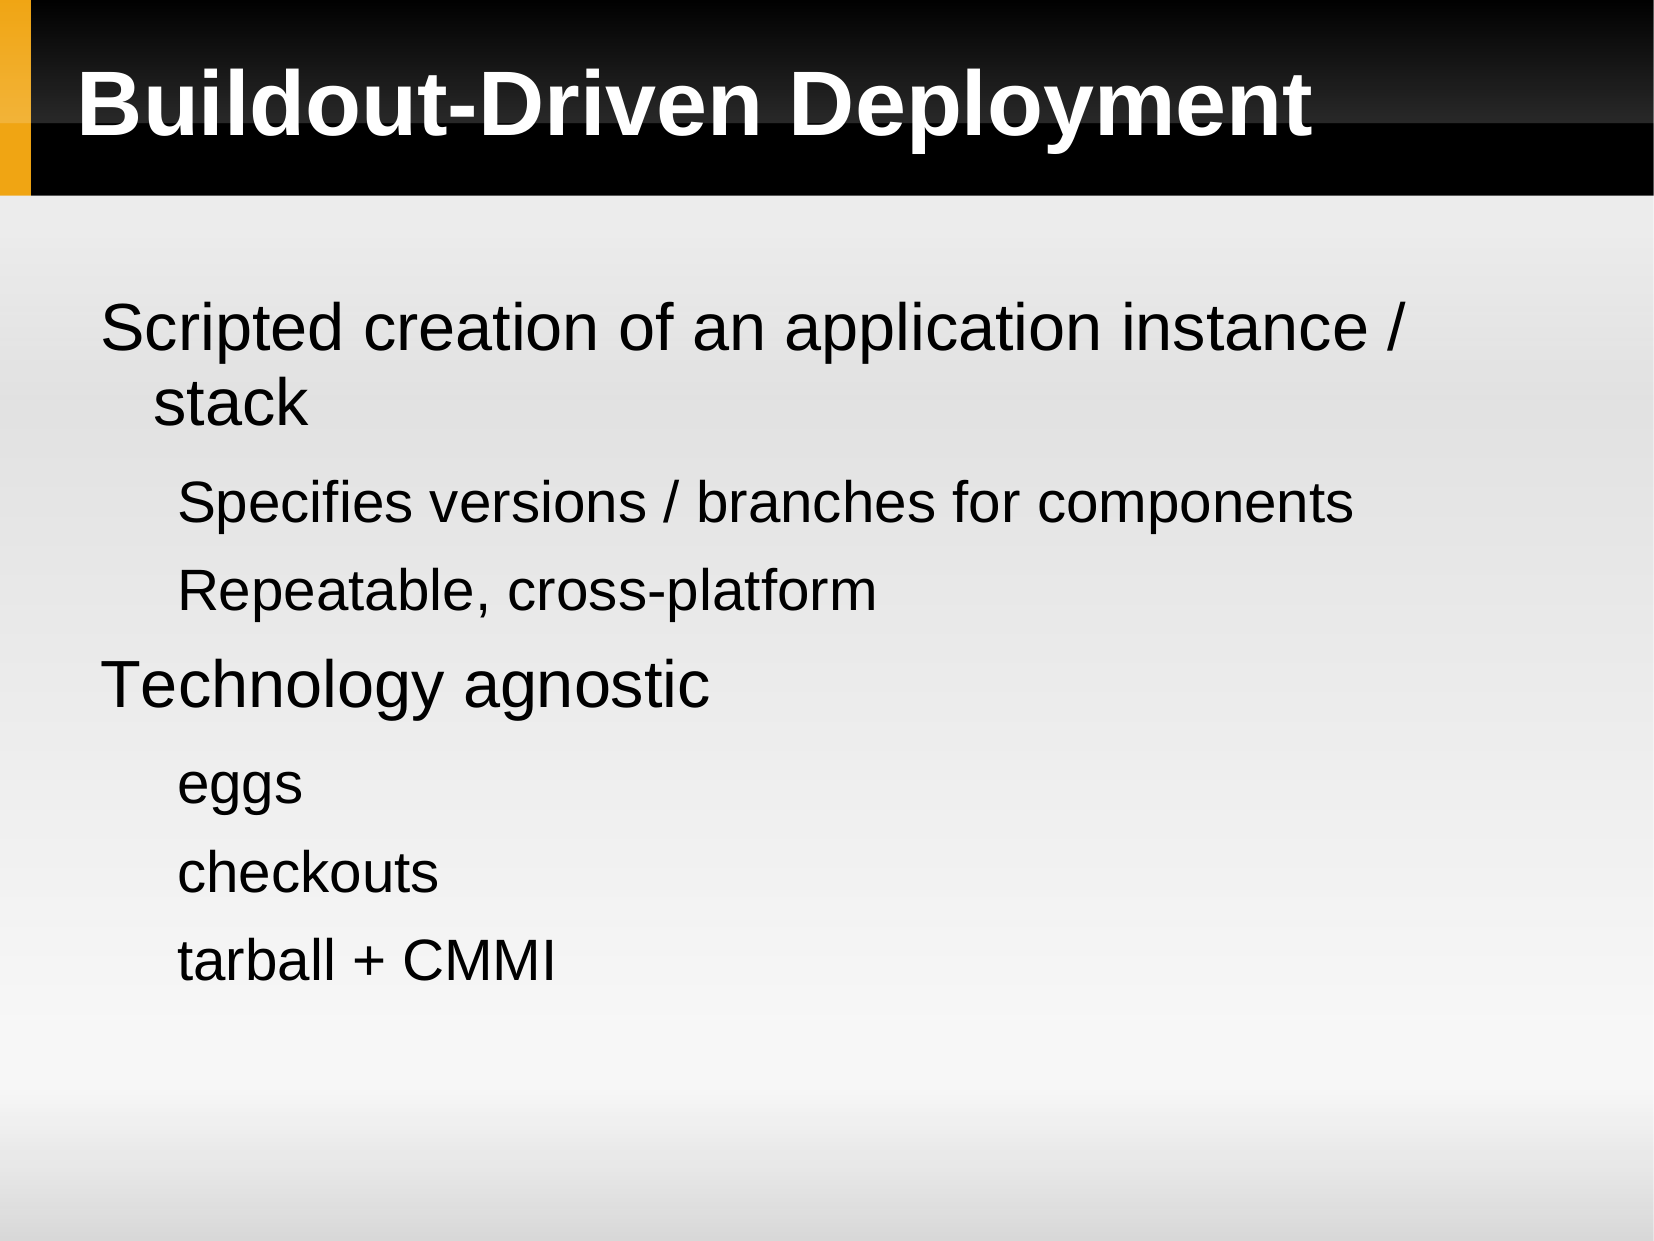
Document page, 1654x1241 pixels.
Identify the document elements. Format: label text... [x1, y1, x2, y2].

picture [0, 0, 1654, 1241]
list Scripted creation of an application instance / stack Specifies versions / branches for components Repeatable, cross-platform Technology agnostic eggs checkouts tarball + CMMI [82, 290, 1571, 1094]
title Buildout-Driven Deployment [76, 7, 1565, 200]
